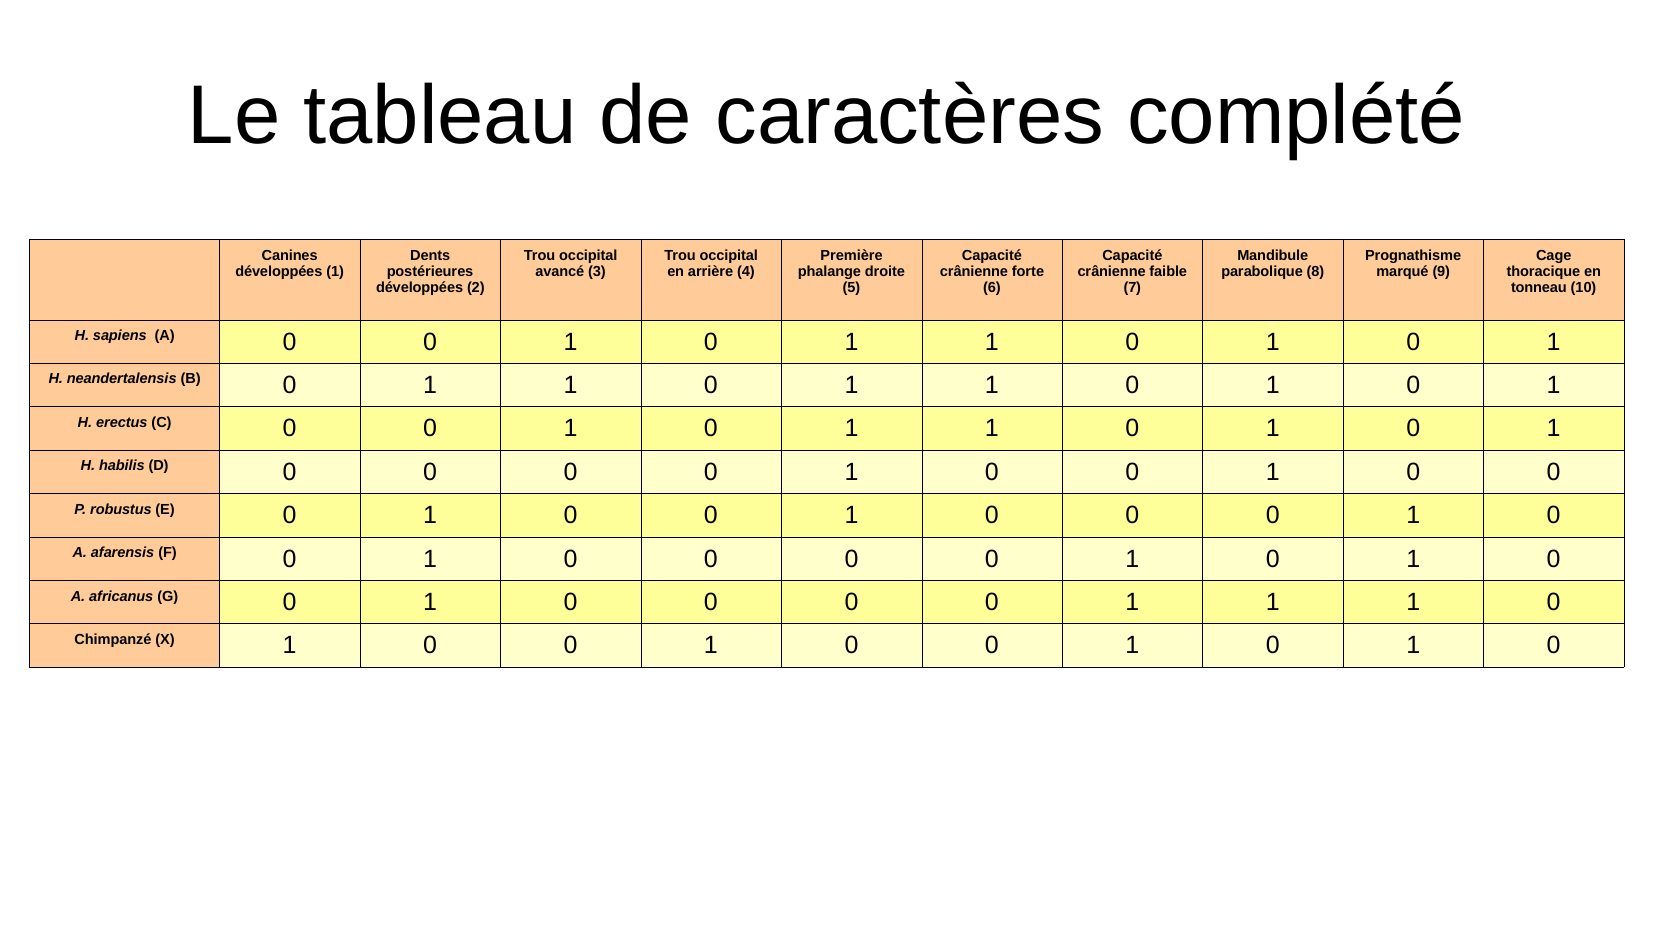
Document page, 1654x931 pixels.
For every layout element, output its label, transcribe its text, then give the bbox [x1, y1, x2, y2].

table_cell 0 [923, 451, 1062, 493]
table_cell 0 [1344, 407, 1483, 450]
table_header Trou occipital avancé (3) [501, 240, 641, 320]
table_cell Chimpanzé (X) [30, 624, 219, 667]
table_cell 1 [1203, 407, 1343, 450]
table_cell 1 [1203, 581, 1343, 623]
table_cell 1 [1344, 624, 1483, 667]
table_header Prognathisme marqué (9) [1344, 240, 1483, 320]
table_cell 0 [642, 451, 781, 493]
title Le tableau de caractères complété [82, 37, 1571, 193]
table_cell A. africanus (G) [30, 581, 219, 623]
table_cell 0 [220, 581, 360, 623]
table_cell 1 [923, 321, 1062, 363]
table_cell 0 [1484, 581, 1624, 623]
table_cell 0 [782, 538, 922, 580]
table_cell H. erectus (C) [30, 407, 219, 450]
table_cell H. neandertalensis (B) [30, 364, 219, 406]
table_cell 0 [220, 494, 360, 537]
table_cell 1 [1063, 624, 1202, 667]
table_cell 0 [923, 581, 1062, 623]
table_cell 0 [642, 494, 781, 537]
table_cell 1 [1203, 451, 1343, 493]
table_cell 1 [782, 364, 922, 406]
table_header Dents postérieures développées (2) [361, 240, 500, 320]
table_cell 0 [923, 538, 1062, 580]
table_cell 1 [361, 581, 500, 623]
table_header Cage thoracique en tonneau (10) [1484, 240, 1624, 320]
table_cell 0 [923, 624, 1062, 667]
table_cell 0 [361, 624, 500, 667]
table_cell 0 [220, 451, 360, 493]
table_cell 1 [1344, 581, 1483, 623]
table_header [30, 240, 219, 320]
table_cell 1 [1484, 407, 1624, 450]
table_cell H. habilis (D) [30, 451, 219, 493]
table_cell 0 [1063, 494, 1202, 537]
table_cell 0 [361, 407, 500, 450]
table_cell 0 [1063, 364, 1202, 406]
table_cell 1 [782, 407, 922, 450]
table_header Trou occipital en arrière (4) [642, 240, 781, 320]
table_cell 1 [361, 364, 500, 406]
table_cell 1 [923, 407, 1062, 450]
table_cell 0 [1203, 494, 1343, 537]
table_cell 0 [220, 364, 360, 406]
table_cell 1 [782, 451, 922, 493]
table_cell P. robustus (E) [30, 494, 219, 537]
table_cell 0 [642, 581, 781, 623]
table_cell 1 [782, 494, 922, 537]
table_cell 0 [1063, 451, 1202, 493]
table_cell 0 [782, 581, 922, 623]
table_cell 1 [361, 494, 500, 537]
table_cell 0 [923, 494, 1062, 537]
table_cell 1 [1484, 321, 1624, 363]
table_header Première phalange droite (5) [782, 240, 922, 320]
table_cell 0 [1344, 321, 1483, 363]
table_cell 0 [642, 364, 781, 406]
table_header Canines développées (1) [220, 240, 360, 320]
table_cell 0 [1063, 407, 1202, 450]
table_cell 0 [1484, 494, 1624, 537]
table_cell 0 [501, 451, 641, 493]
table_cell 0 [1344, 451, 1483, 493]
table_header Mandibule parabolique (8) [1203, 240, 1343, 320]
table_cell 0 [1484, 538, 1624, 580]
table_cell 1 [1344, 494, 1483, 537]
table_cell 1 [1063, 581, 1202, 623]
table_cell 0 [1344, 364, 1483, 406]
table_cell 1 [501, 407, 641, 450]
table_cell 1 [1063, 538, 1202, 580]
table_cell 0 [1063, 321, 1202, 363]
table_cell 0 [1484, 624, 1624, 667]
table_cell 0 [1203, 624, 1343, 667]
table_cell 1 [501, 364, 641, 406]
table_header Capacité crânienne faible (7) [1063, 240, 1202, 320]
table_cell H. sapiens (A) [30, 321, 219, 363]
table_cell 0 [501, 494, 641, 537]
table_cell 0 [220, 407, 360, 450]
table_header Capacité crânienne forte (6) [923, 240, 1062, 320]
table_cell 0 [782, 624, 922, 667]
table_cell 1 [642, 624, 781, 667]
table_cell 0 [501, 624, 641, 667]
table_cell 0 [642, 407, 781, 450]
table_cell 1 [782, 321, 922, 363]
table_cell 1 [361, 538, 500, 580]
table_cell 1 [220, 624, 360, 667]
table_cell 0 [1484, 451, 1624, 493]
table_cell 1 [1484, 364, 1624, 406]
table_cell 1 [1203, 364, 1343, 406]
table_cell 0 [361, 321, 500, 363]
table_cell 1 [1203, 321, 1343, 363]
table_cell 0 [501, 538, 641, 580]
table_cell 0 [1203, 538, 1343, 580]
table_cell 1 [501, 321, 641, 363]
table_cell 0 [642, 538, 781, 580]
table_cell 1 [1344, 538, 1483, 580]
table_cell 0 [642, 321, 781, 363]
table_cell 0 [361, 451, 500, 493]
table_cell 1 [923, 364, 1062, 406]
table_cell 0 [501, 581, 641, 623]
table_cell A. afarensis (F) [30, 538, 219, 580]
table_cell 0 [220, 321, 360, 363]
table_cell 0 [220, 538, 360, 580]
